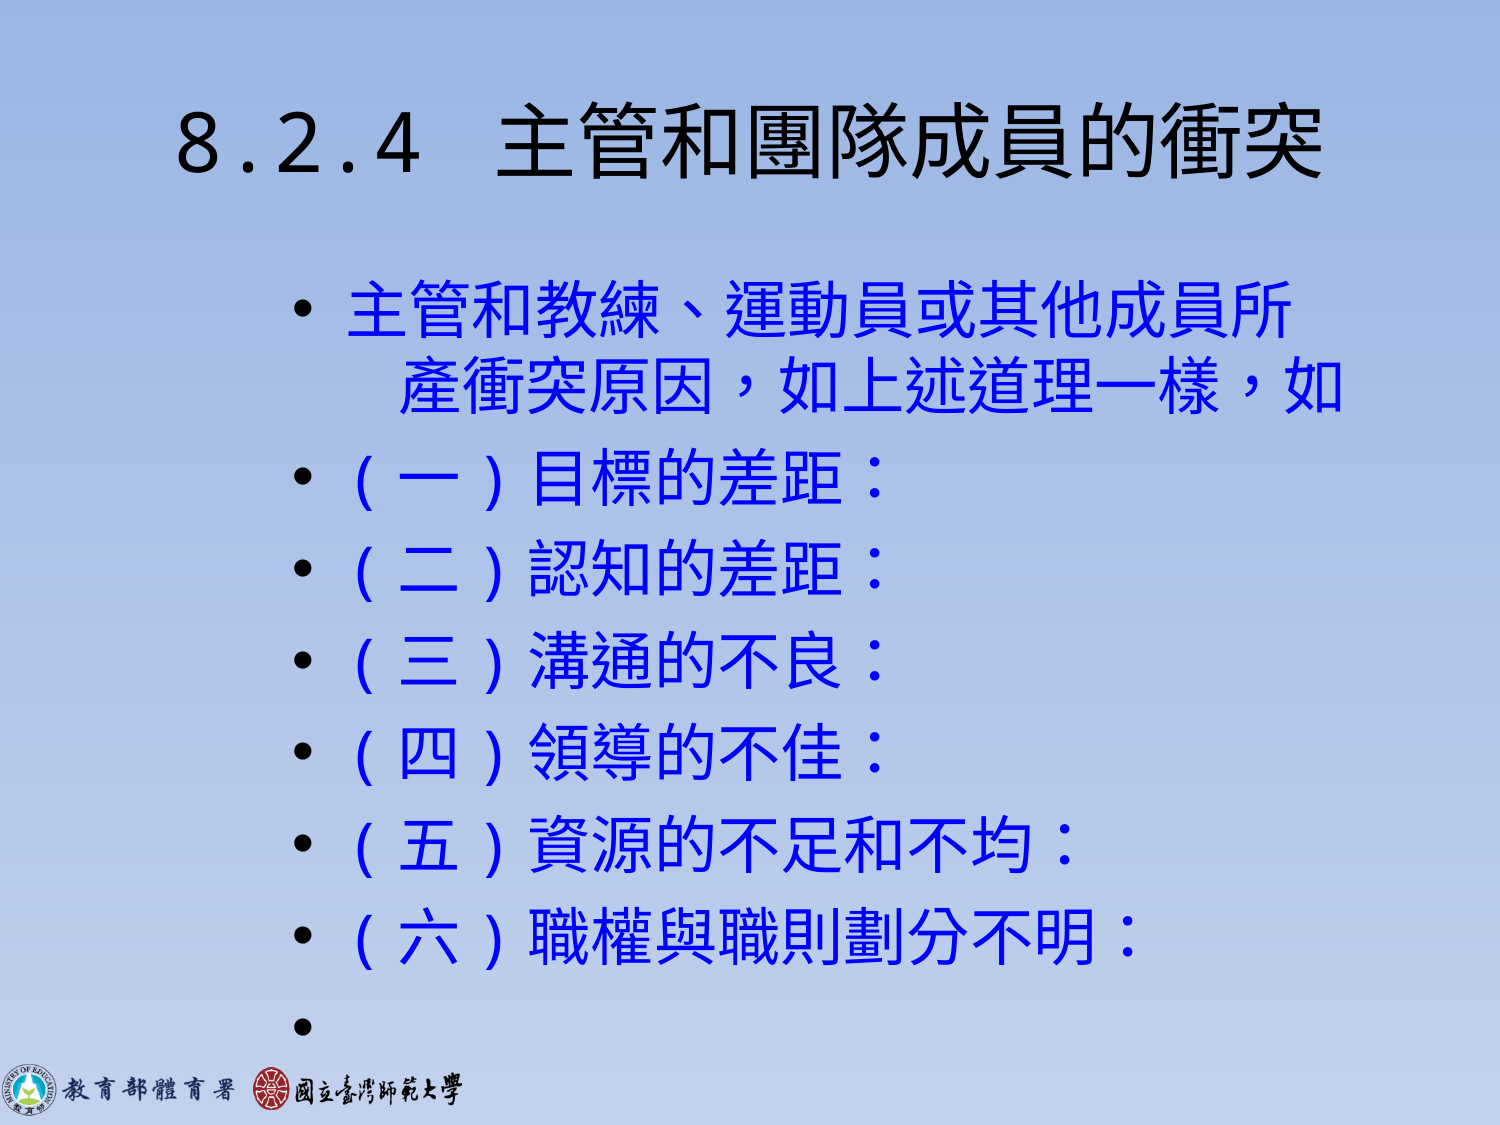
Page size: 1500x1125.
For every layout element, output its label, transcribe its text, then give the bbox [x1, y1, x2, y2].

list 主管和教練、運動員或其他成員所產衝突原因，如上述道理一樣，如 (一)目標的差距： (二)認知的差距： (三)溝通的不良： (四)領導的不佳： (五)資源的不足和不均： (六)職權與職則劃分不明： [276, 262, 1365, 1005]
title 8.2.4 主管和團隊成員的衝突 [75, 45, 1426, 233]
